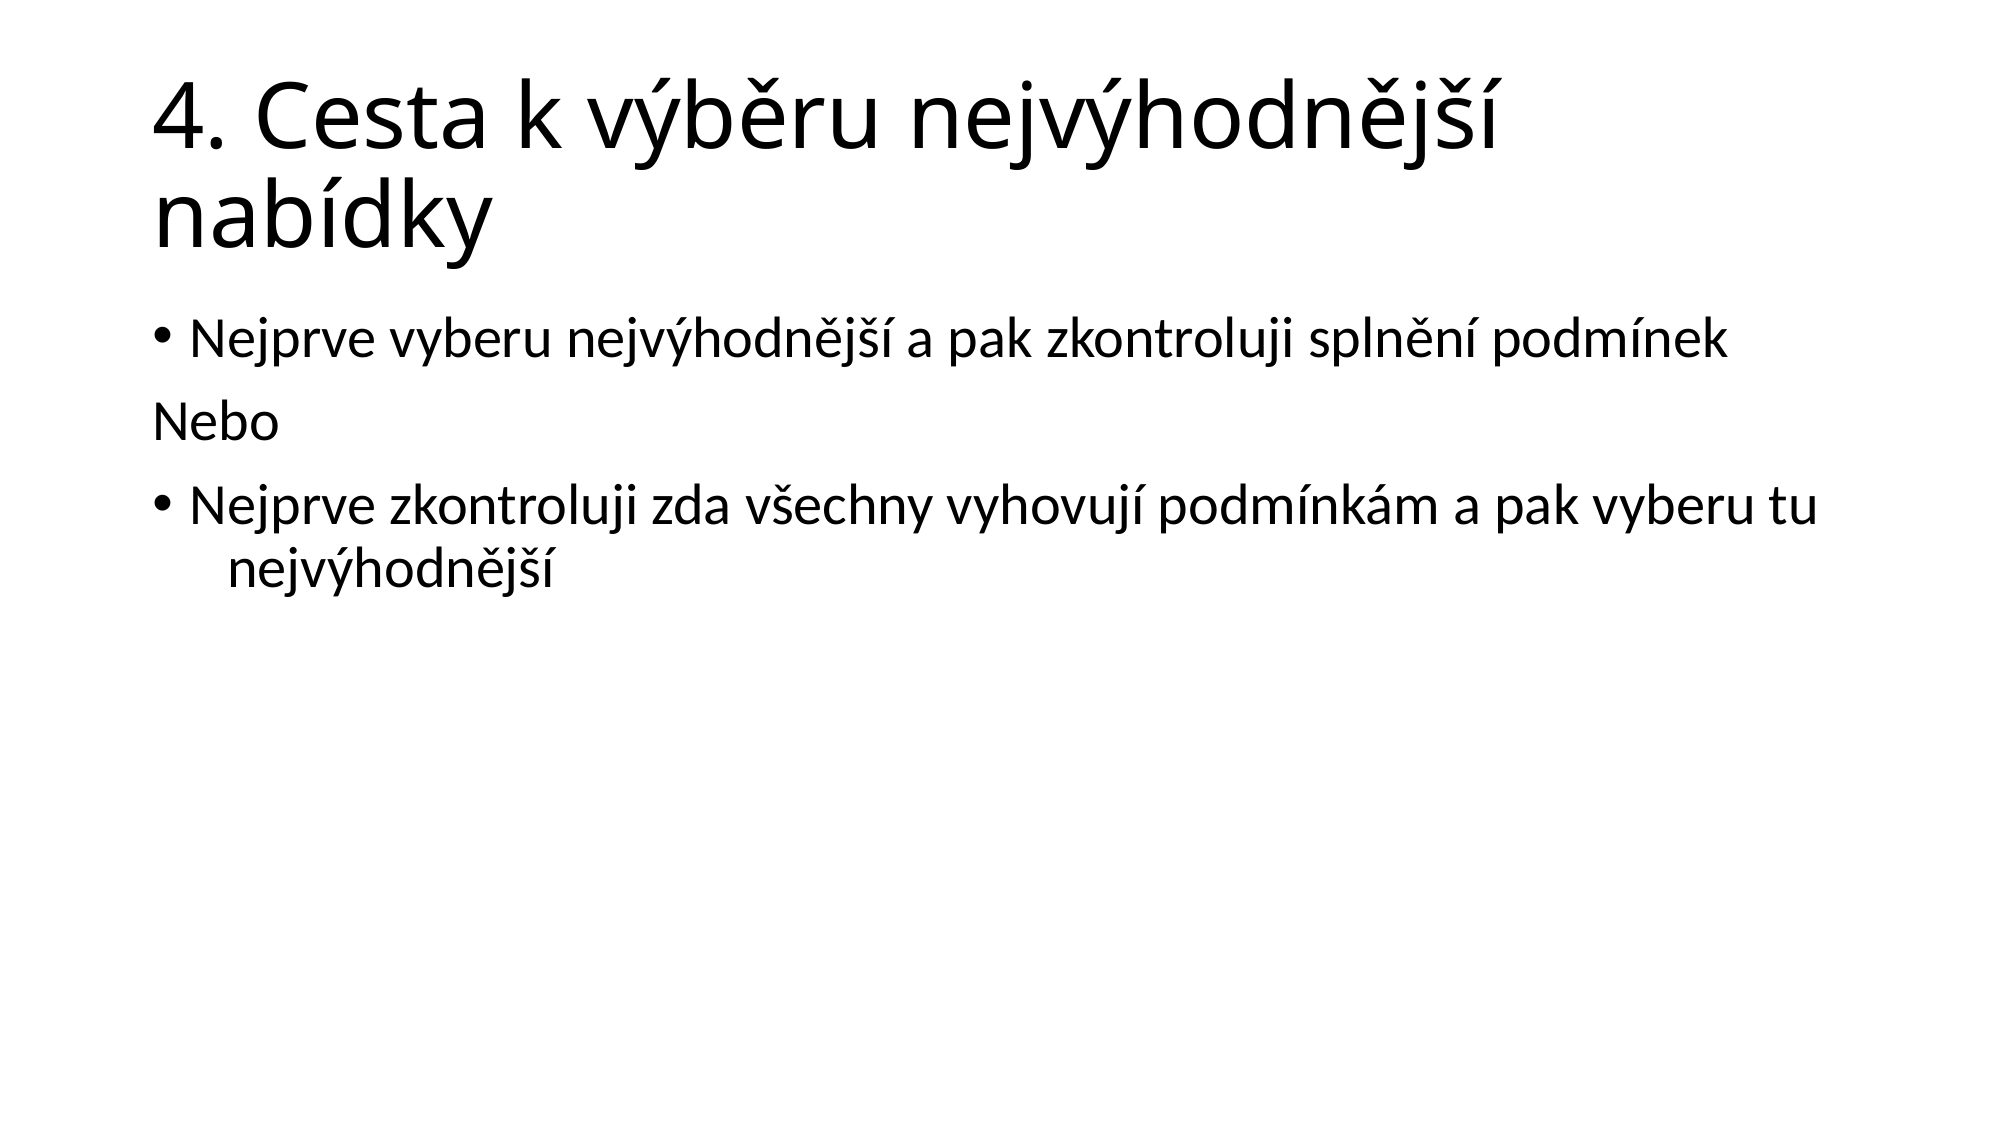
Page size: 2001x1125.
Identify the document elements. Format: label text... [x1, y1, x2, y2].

title 4. Cesta k výběru nejvýhodnější nabídky [137, 59, 1863, 278]
list Nejprve vyberu nejvýhodnější a pak zkontroluji splnění podmínek Nebo Nejprve zkontroluji zda všechny vyhovují podmínkám a pak vyberu tu nejvýhodnější [137, 299, 1863, 1014]
